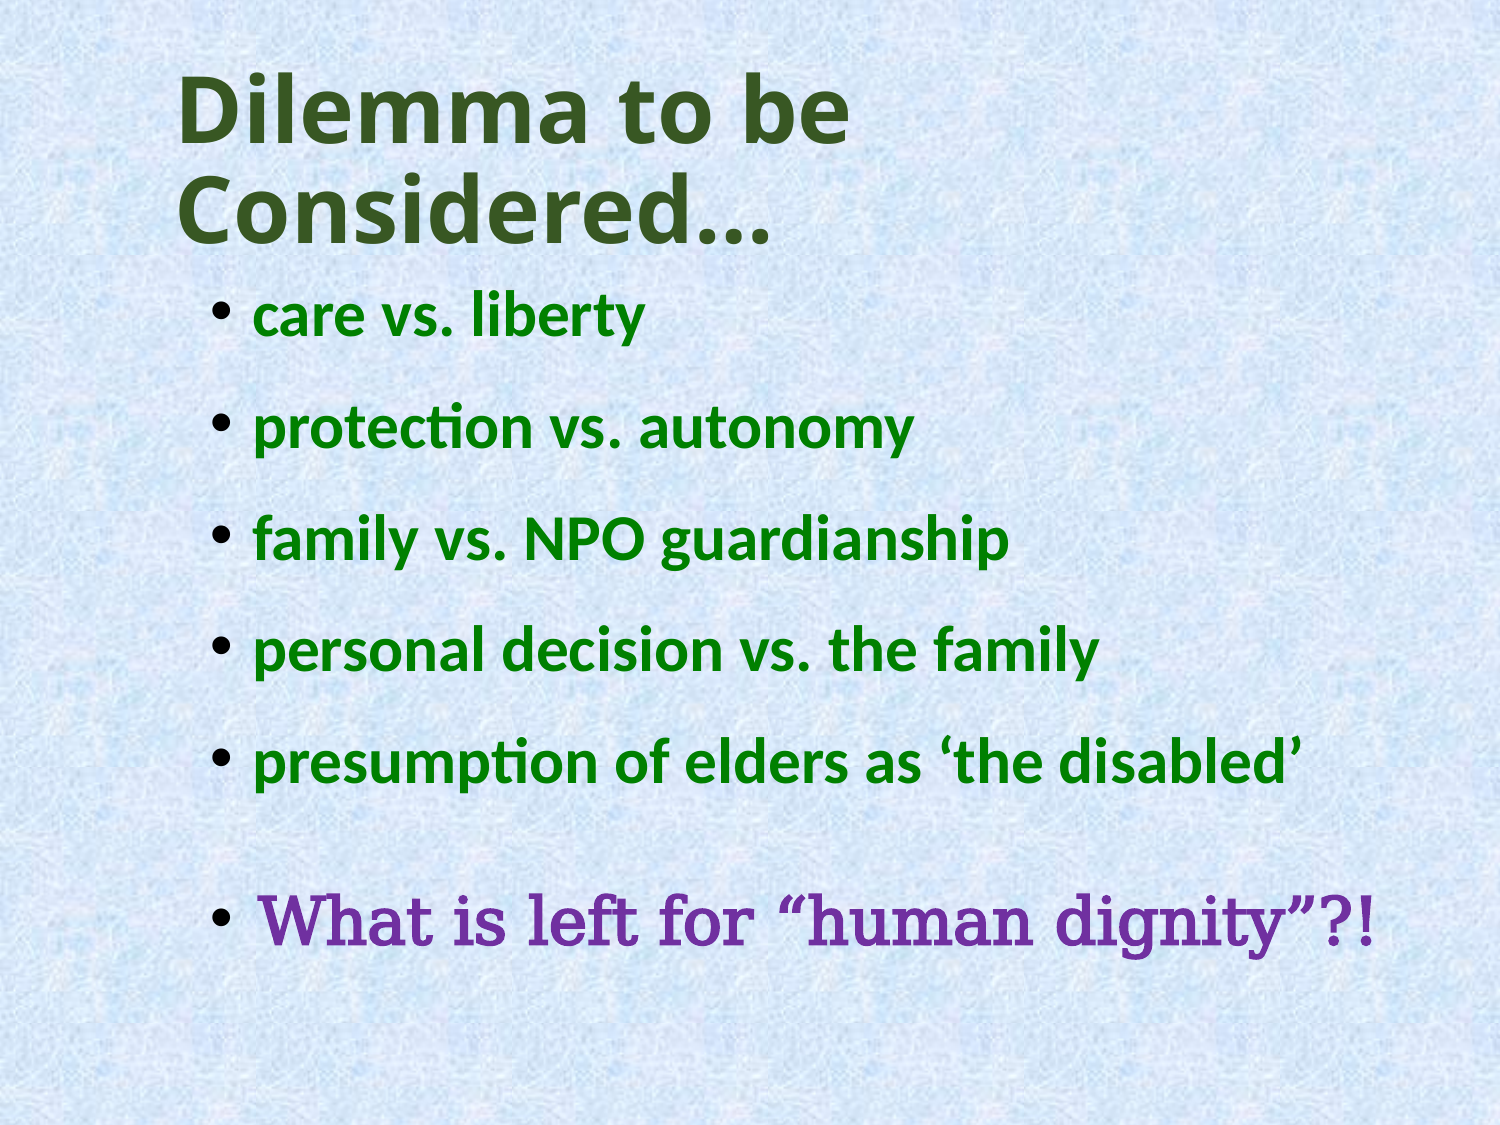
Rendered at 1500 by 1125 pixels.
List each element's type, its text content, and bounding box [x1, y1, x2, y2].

title Dilemma to be Considered… [159, 54, 1454, 273]
list care vs. liberty protection vs. autonomy family vs. NPO guardianship personal decision vs. the family presumption of elders as ‘the disabled’ What is left for “human dignity”?! [194, 278, 1397, 1014]
